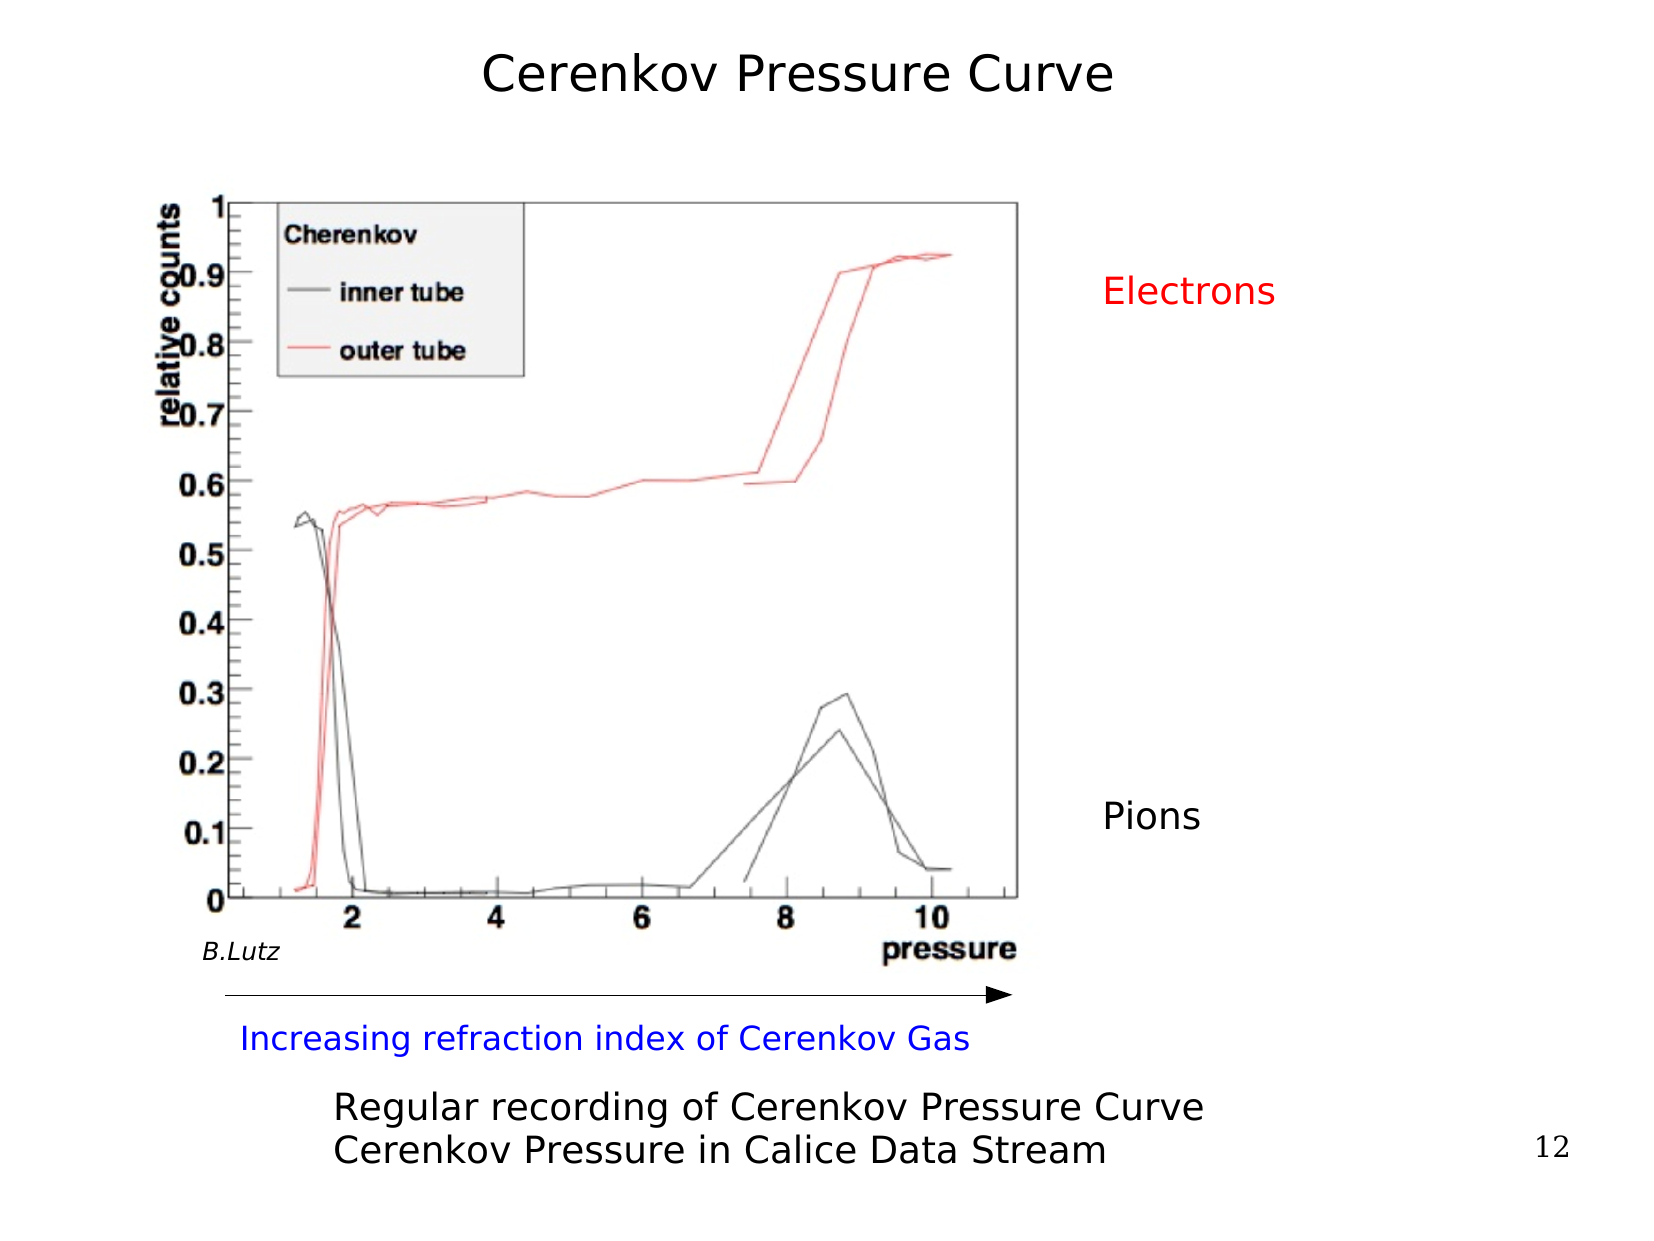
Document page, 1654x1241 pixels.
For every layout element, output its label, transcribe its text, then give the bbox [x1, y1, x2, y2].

picture [113, 173, 1053, 1003]
text_box Electrons [1087, 262, 1288, 321]
text_box Increasing refraction index of Cerenkov Gas [225, 1012, 973, 1066]
text_box Cerenkov Pressure Curve [467, 37, 1118, 111]
text_box B.Lutz [187, 929, 296, 974]
text_box Pions [1087, 787, 1215, 846]
text_box Regular recording of Cerenkov Pressure Curve Cerenkov Pressure in Calice Data Stream [318, 1078, 1201, 1181]
